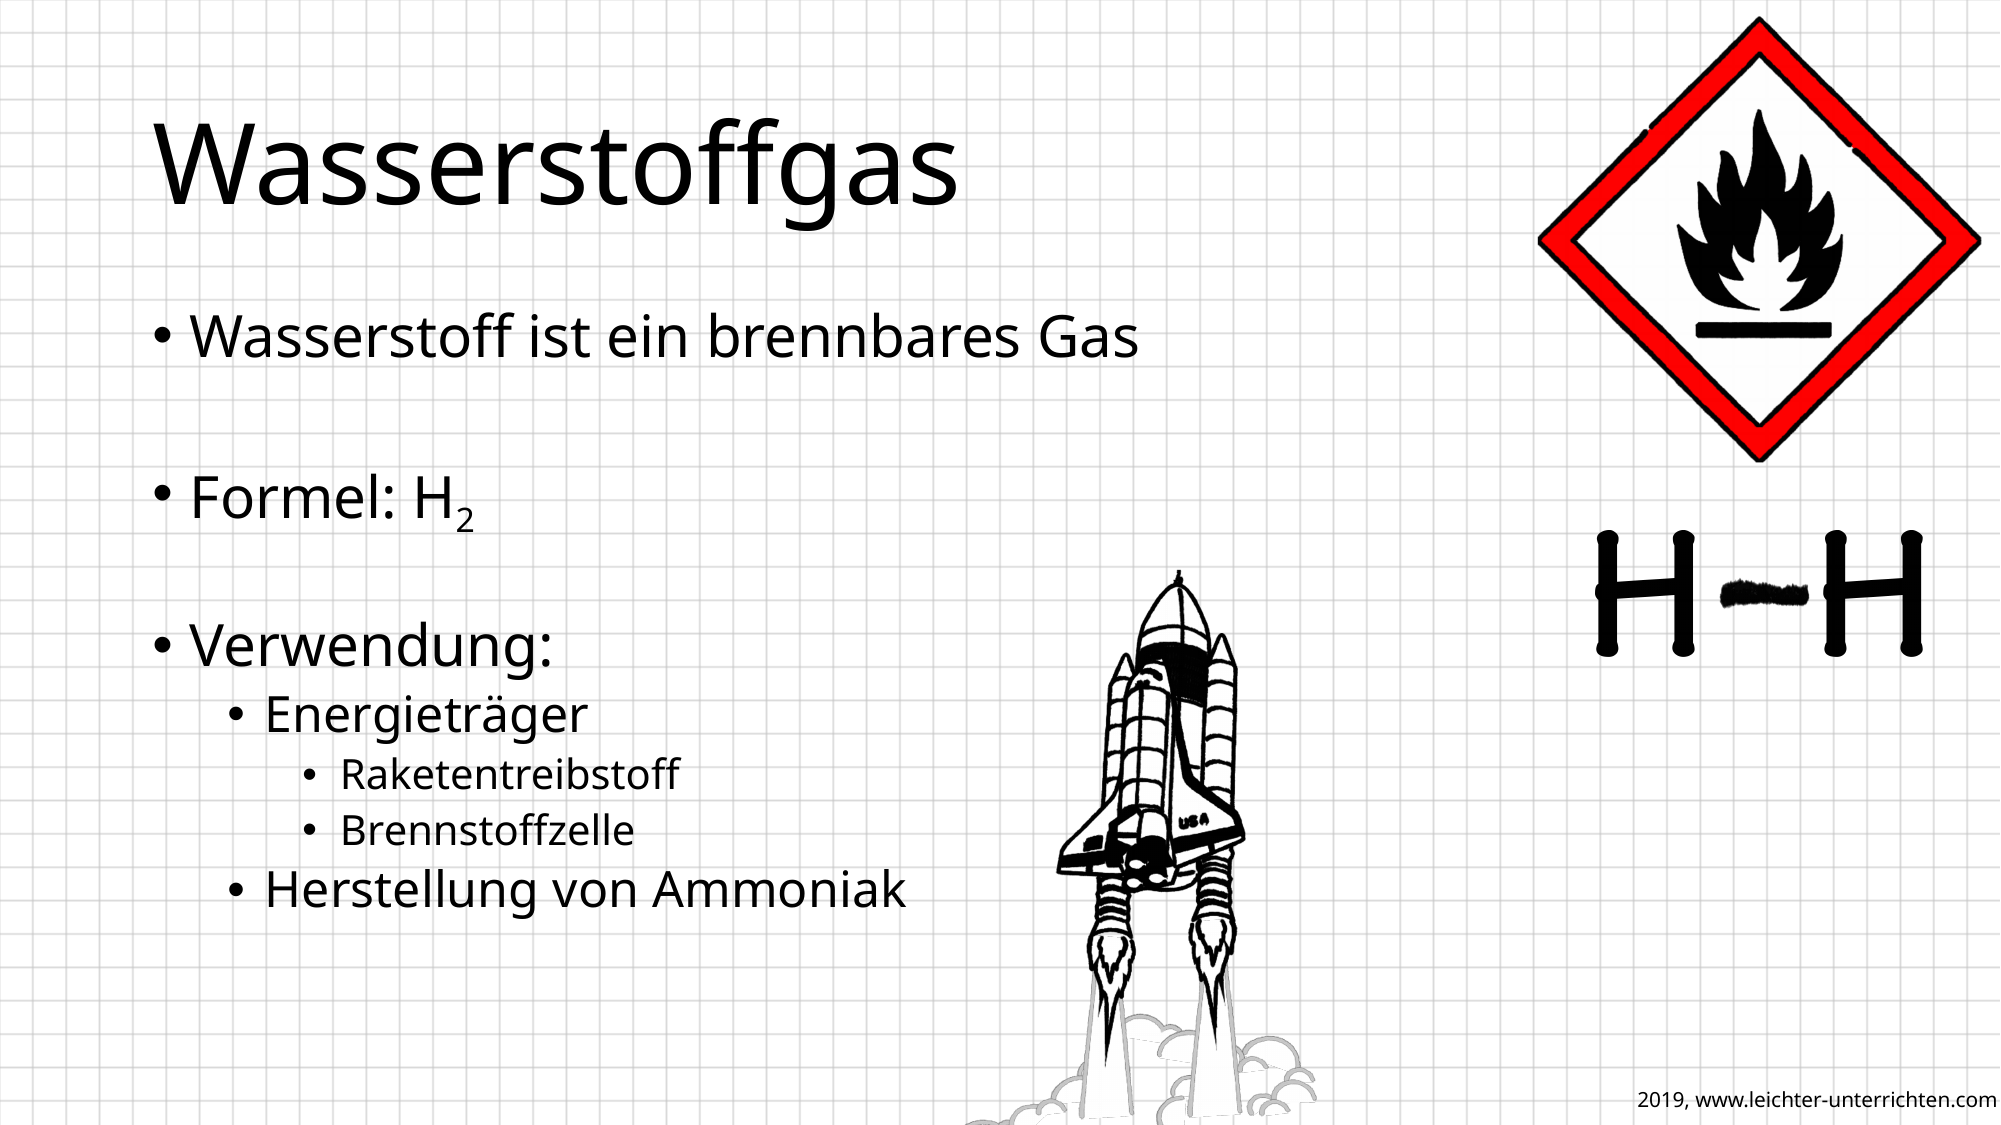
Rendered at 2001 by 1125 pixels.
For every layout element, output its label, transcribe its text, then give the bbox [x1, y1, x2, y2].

title Wasserstoffgas [137, 59, 1533, 278]
picture [0, 0, 2000, 1125]
list Wasserstoff ist ein brennbares Gas Formel: H2 Verwendung: Energieträger Raketentreibstoff Brennstoffzelle Herstellung von Ammoniak [137, 299, 1863, 1014]
